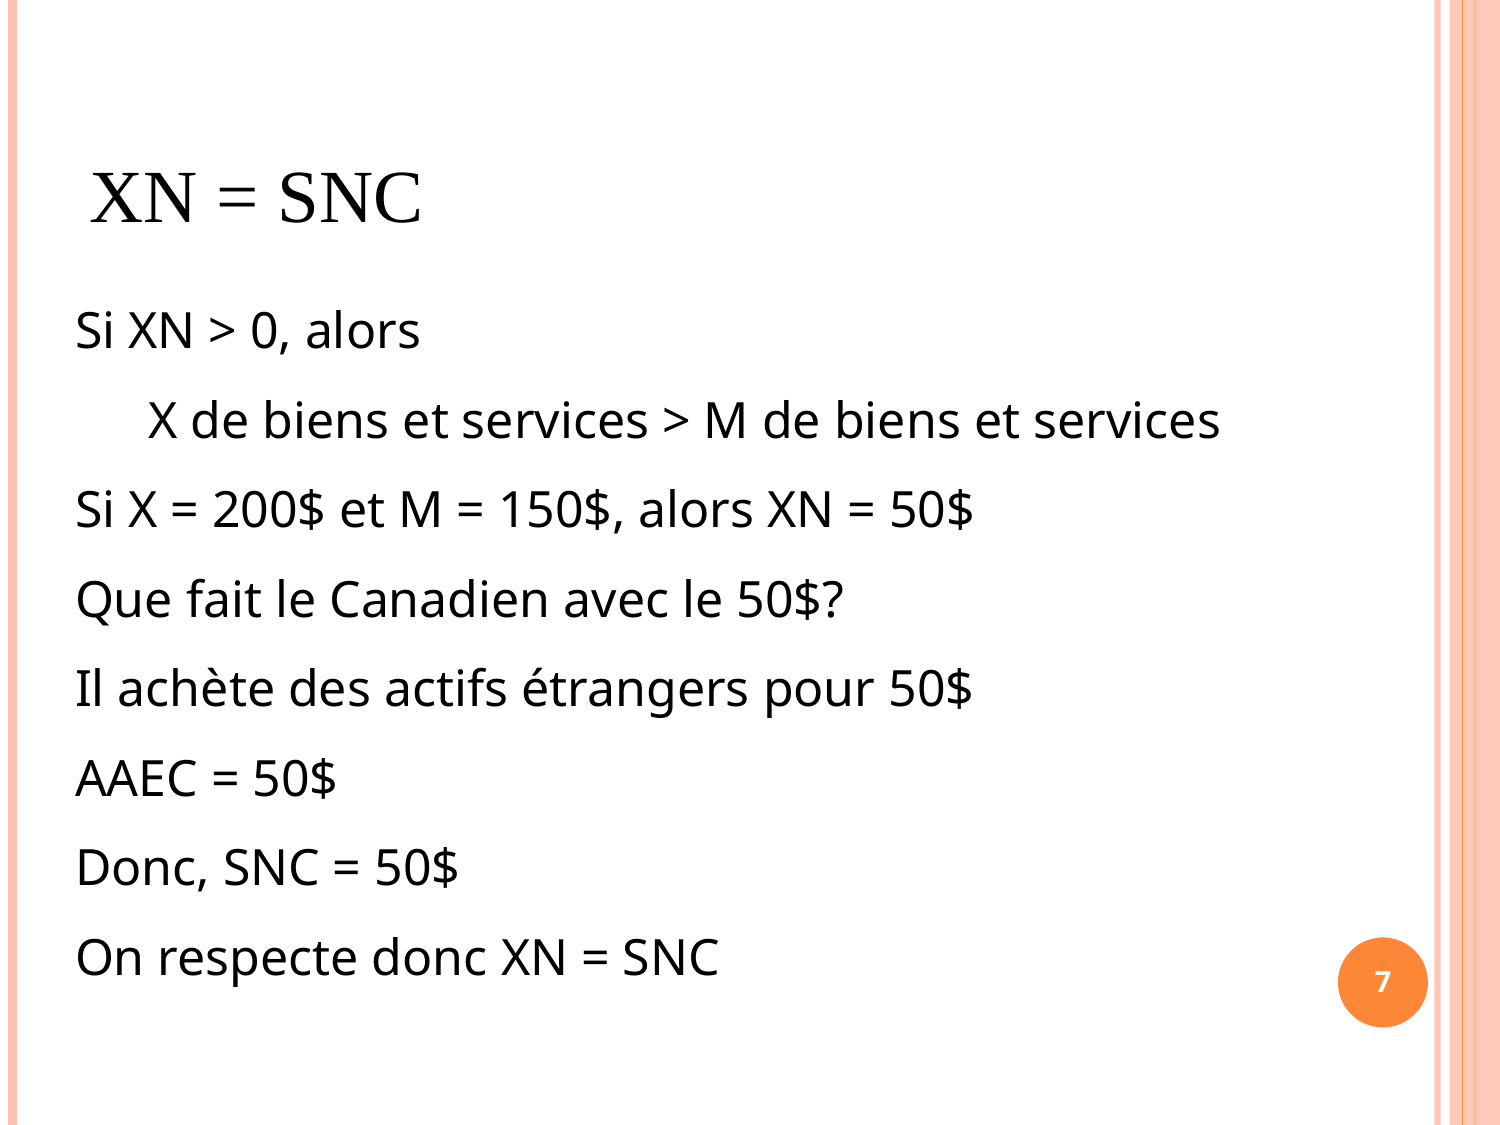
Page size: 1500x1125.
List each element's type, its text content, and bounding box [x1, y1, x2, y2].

slide_number <numéro> [1333, 940, 1434, 1027]
text_box XN = SNC [75, 54, 1463, 245]
list Si XN > 0, alors X de biens et services > M de biens et services Si X = 200$ et M = 150$, alors XN = 50$ Que fait le Canadien avec le 50$? Il achète des actifs étrangers pour 50$ AAEC = 50$ Donc, SNC = 50$ On respecte donc XN = SNC [75, 298, 1300, 1099]
